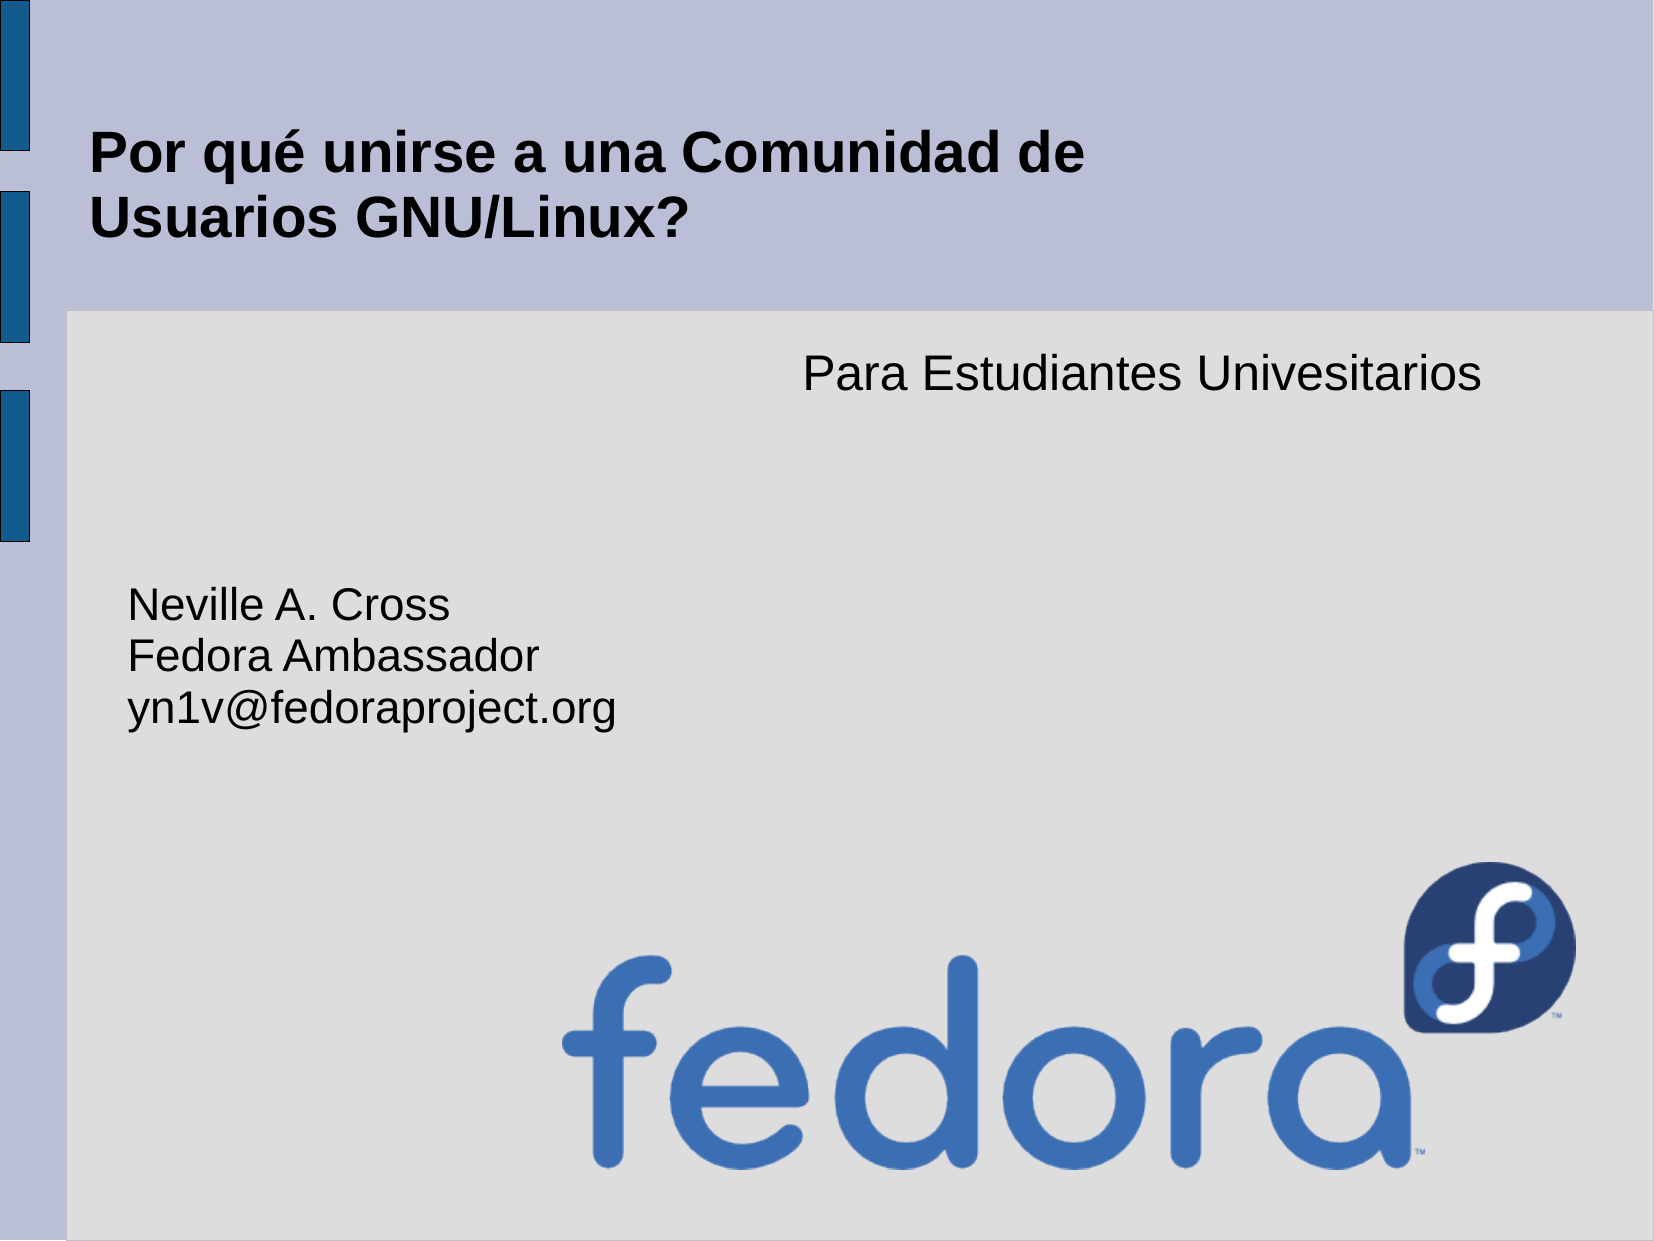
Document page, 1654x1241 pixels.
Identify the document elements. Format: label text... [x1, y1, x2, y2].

picture [562, 862, 1576, 1170]
text_box Por qué unirse a una Comunidad de Usuarios GNU/Linux? [75, 112, 1276, 301]
text_box Para Estudiantes Univesitarios [787, 337, 1498, 409]
text_box Neville A. Cross Fedora Ambassador yn1v@fedoraproject.org [112, 571, 632, 741]
